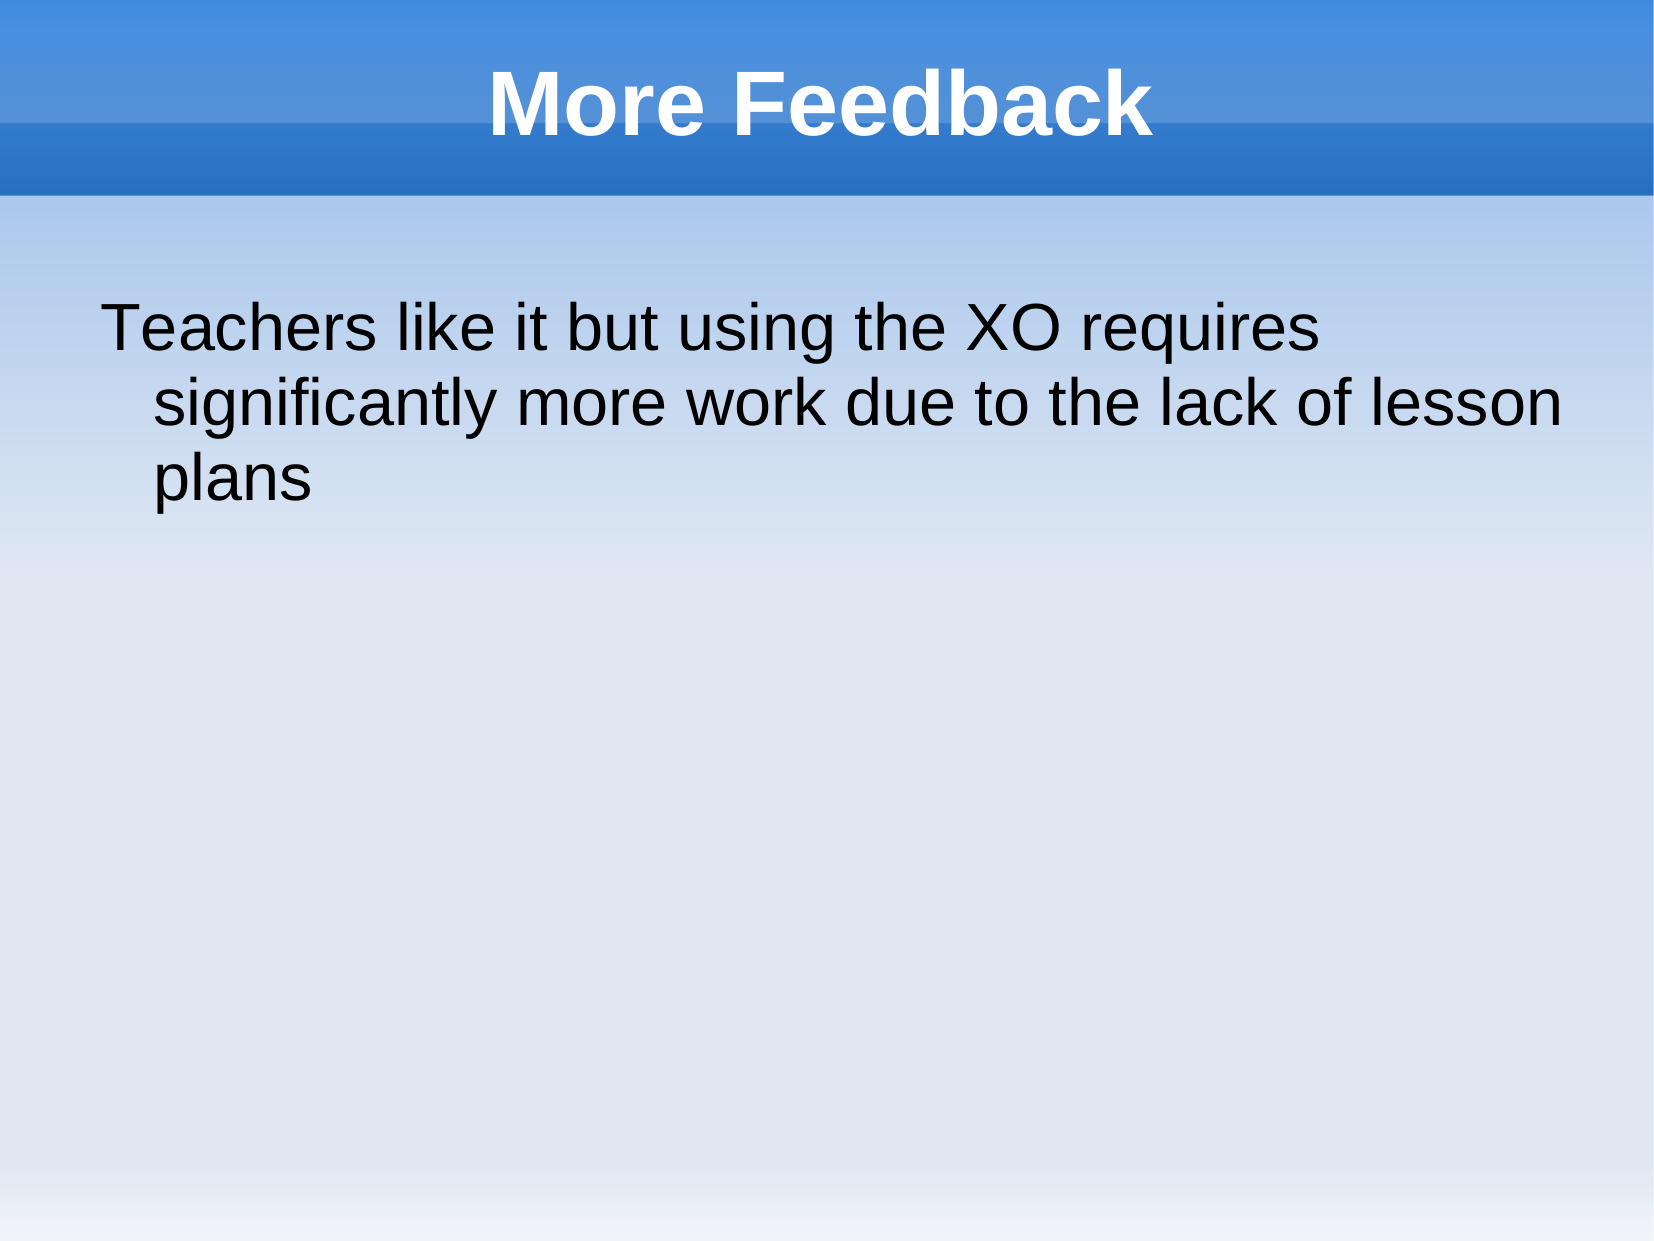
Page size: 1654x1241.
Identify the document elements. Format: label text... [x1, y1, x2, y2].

picture [0, 0, 1654, 1241]
list Teachers like it but using the XO requires significantly more work due to the lack of lesson plans [82, 290, 1571, 1094]
title More Feedback [76, 7, 1565, 200]
